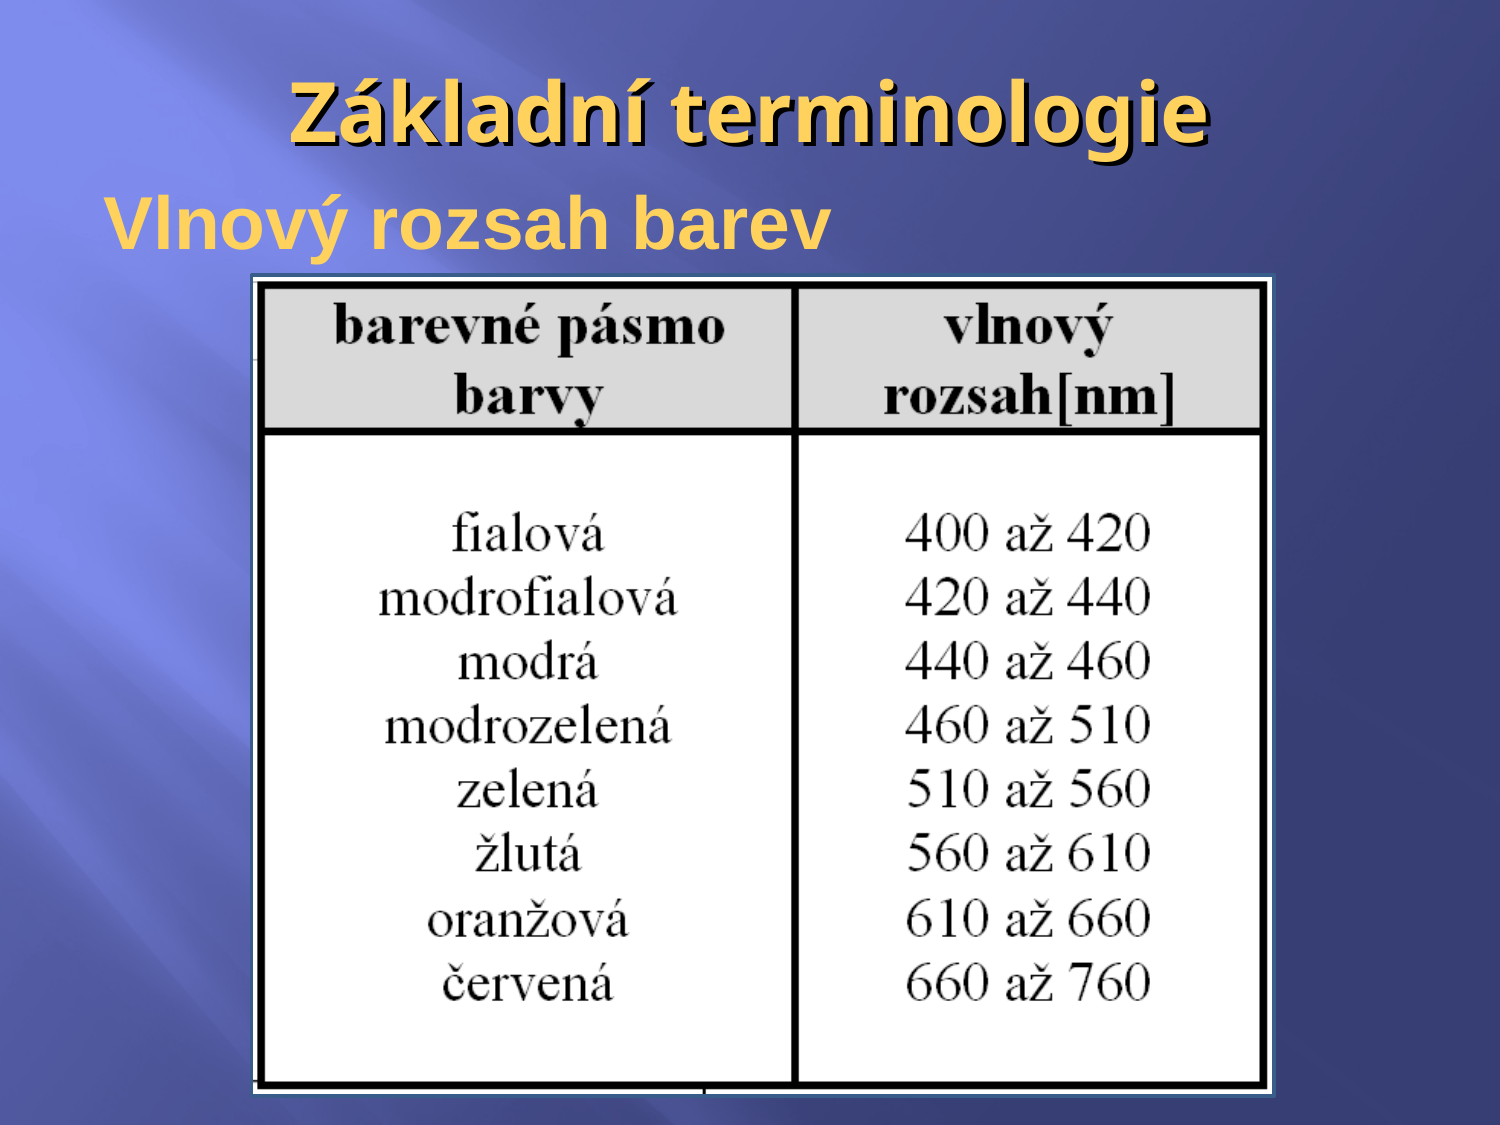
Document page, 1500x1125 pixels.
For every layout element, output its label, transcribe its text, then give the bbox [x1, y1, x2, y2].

chart [253, 277, 1272, 1094]
text_box Vlnový rozsah barev [88, 160, 880, 280]
title Základní terminologie [75, 45, 1426, 173]
